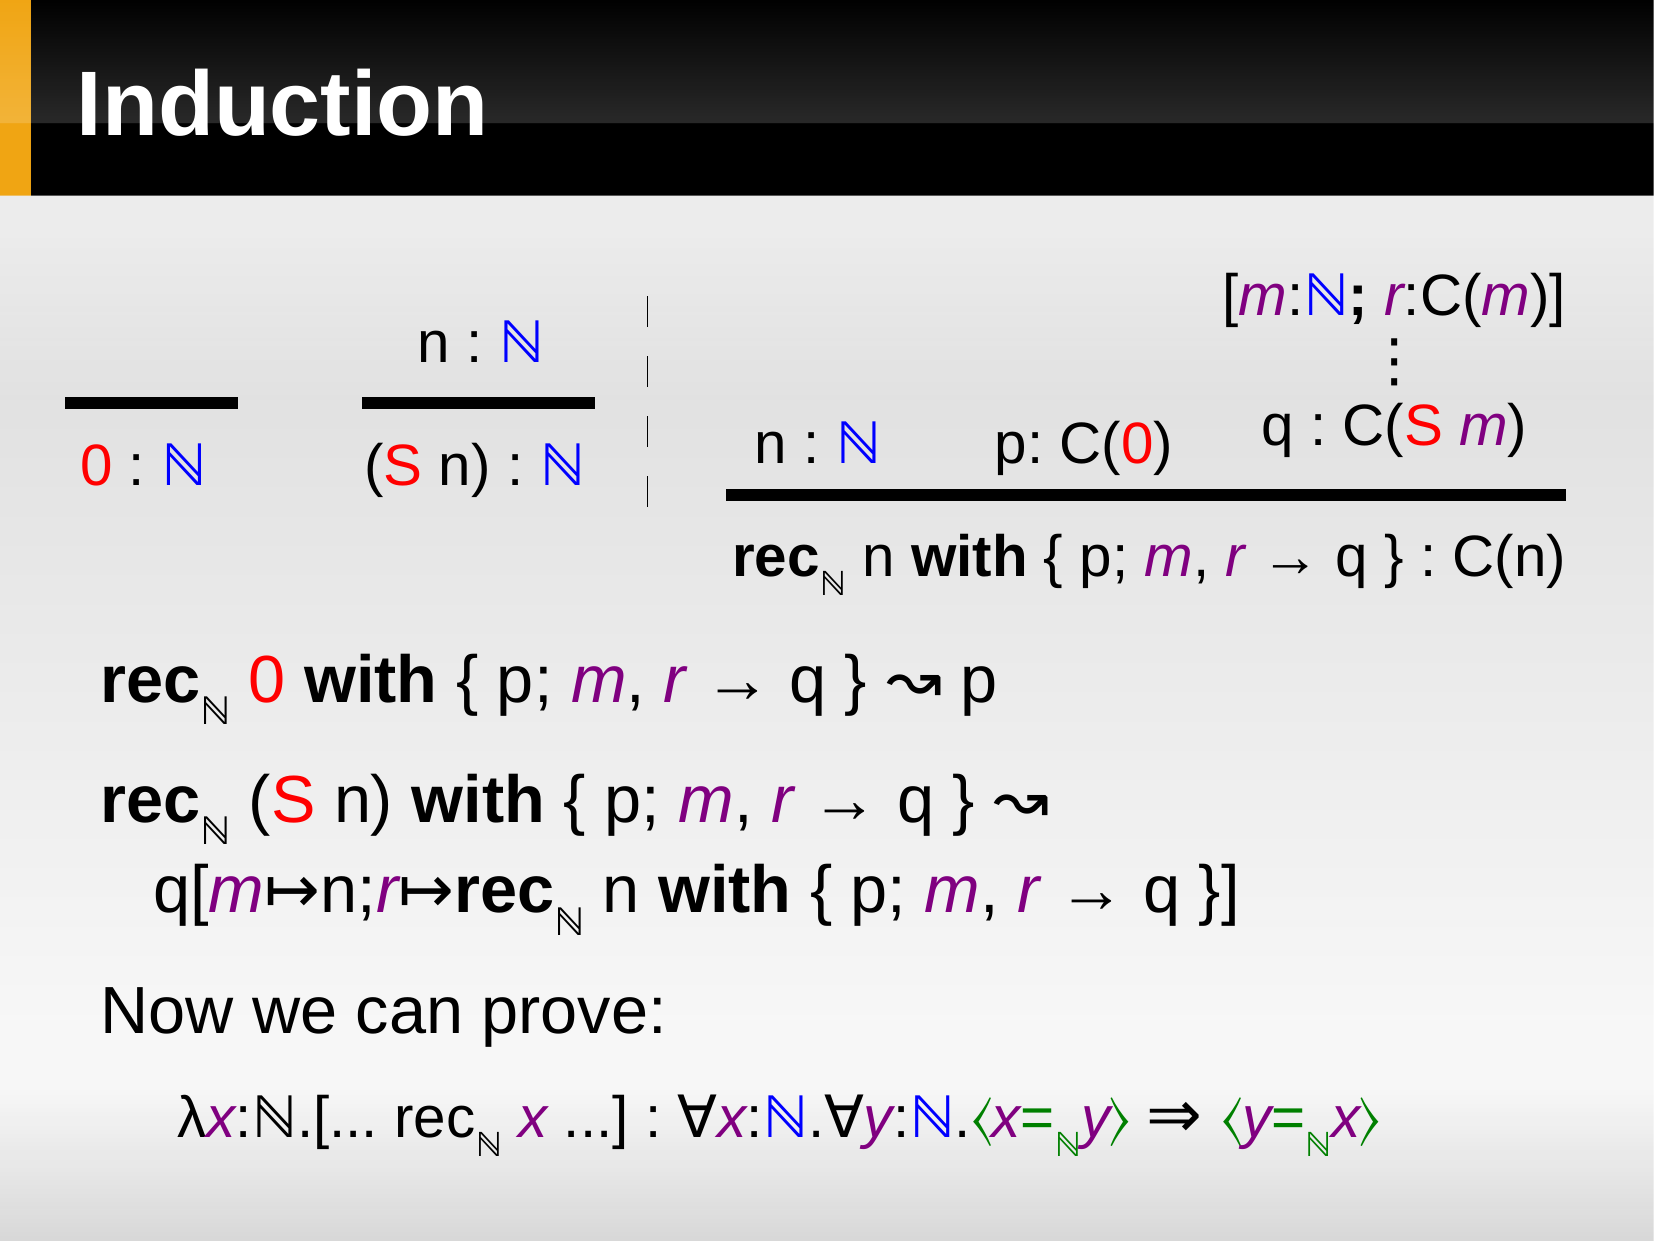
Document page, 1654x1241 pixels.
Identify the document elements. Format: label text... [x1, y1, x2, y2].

text_box n : ℕ [402, 302, 575, 393]
text_box [m:ℕ; r:C(m)] ⋮ q : C(S m) [1207, 255, 1614, 501]
list recℕ 0 with { p; m, r → q } ↝ p recℕ (S n) with { p; m, r → q } ↝ q[m↦n;r↦recℕ n with { p; m, r → q }] Now we can prove: λx:ℕ.[... recℕ x ...] : ∀x:ℕ.∀y:ℕ.〈x=ℕy〉 ⇒ 〈y=ℕx〉 [82, 641, 1612, 1205]
text_box (S n) : ℕ [349, 424, 624, 515]
text_box 0 : ℕ [65, 424, 226, 513]
title Induction [76, 0, 1565, 208]
text_box recℕ n with { p; m, r → q } : C(n) [717, 516, 1585, 619]
text_box n : ℕ p: C(0) [739, 402, 1207, 489]
picture [0, 0, 1654, 1241]
